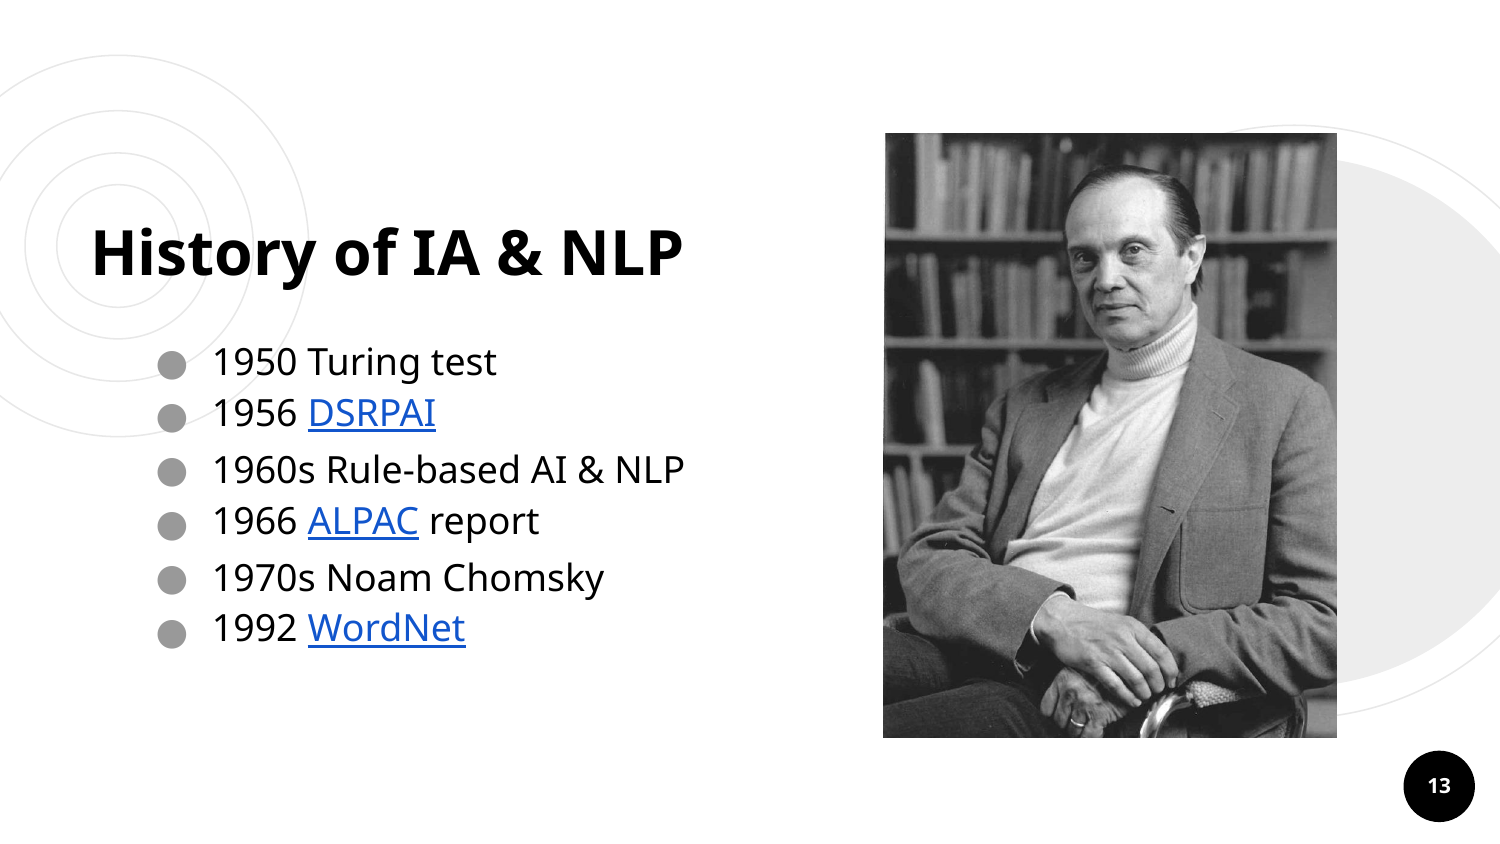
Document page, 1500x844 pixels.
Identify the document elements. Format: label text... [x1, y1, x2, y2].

list 1950 Turing test 1956 DSRPAI 1960s Rule-based AI & NLP 1966 ALPAC report 1970s Noam Chomsky 1992 WordNet [121, 323, 1095, 836]
picture [883, 133, 1337, 738]
title History of IA & NLP [75, 78, 1178, 304]
slide_number 1 [1403, 750, 1475, 823]
